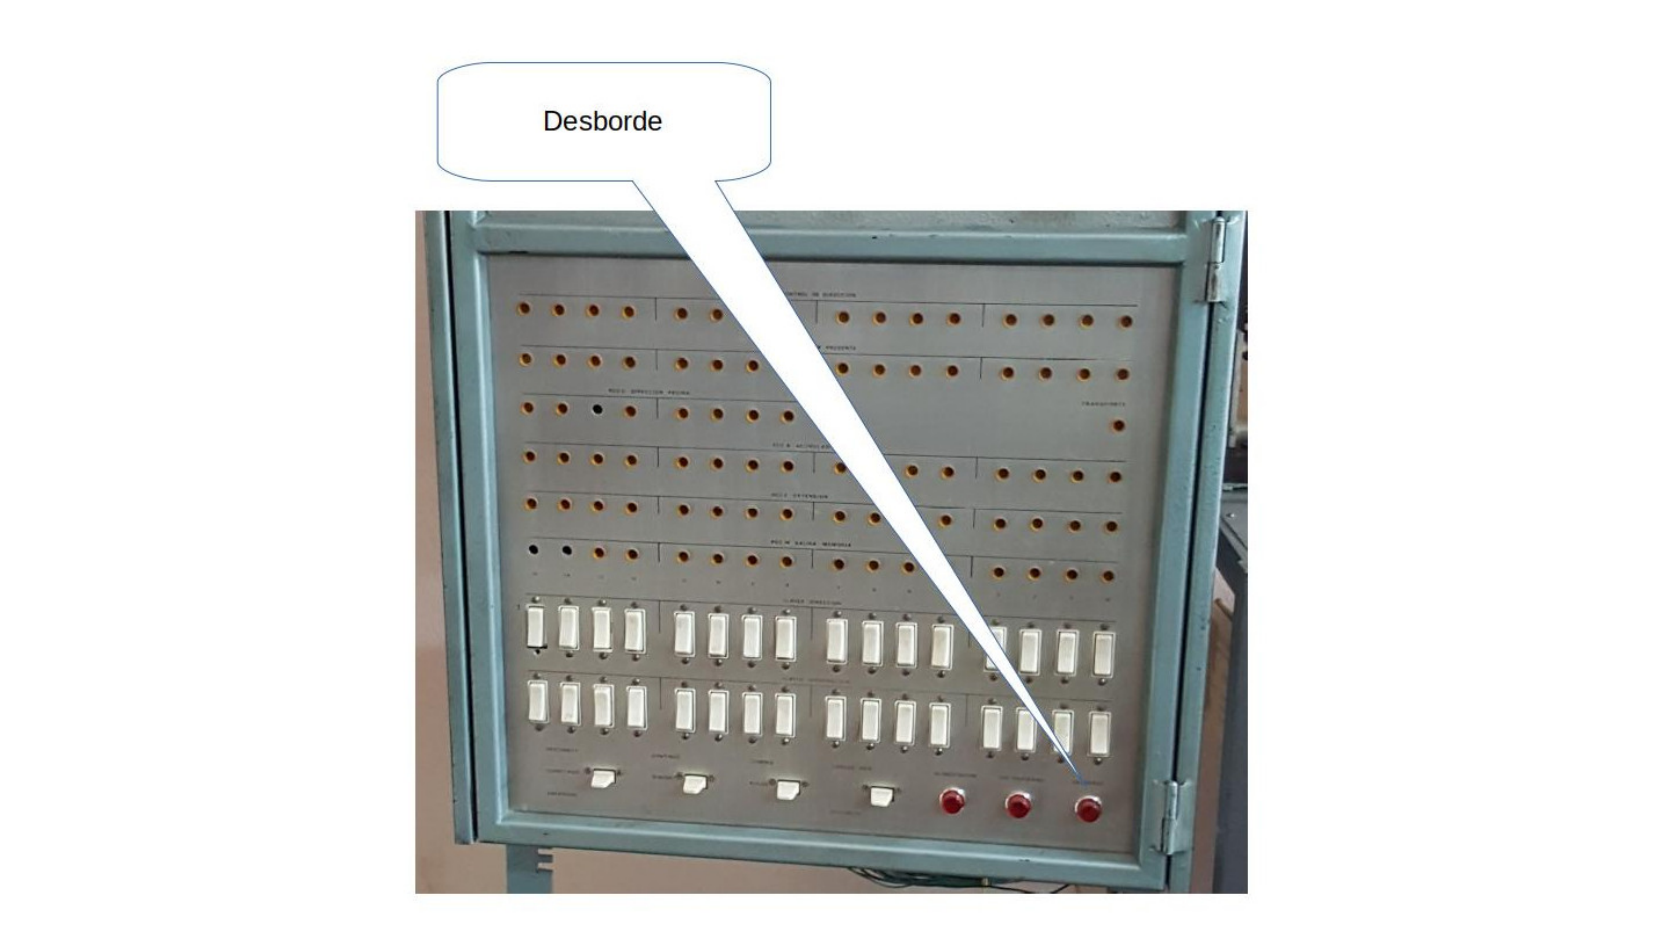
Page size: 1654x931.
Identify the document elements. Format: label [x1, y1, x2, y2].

picture [376, 3, 1292, 931]
